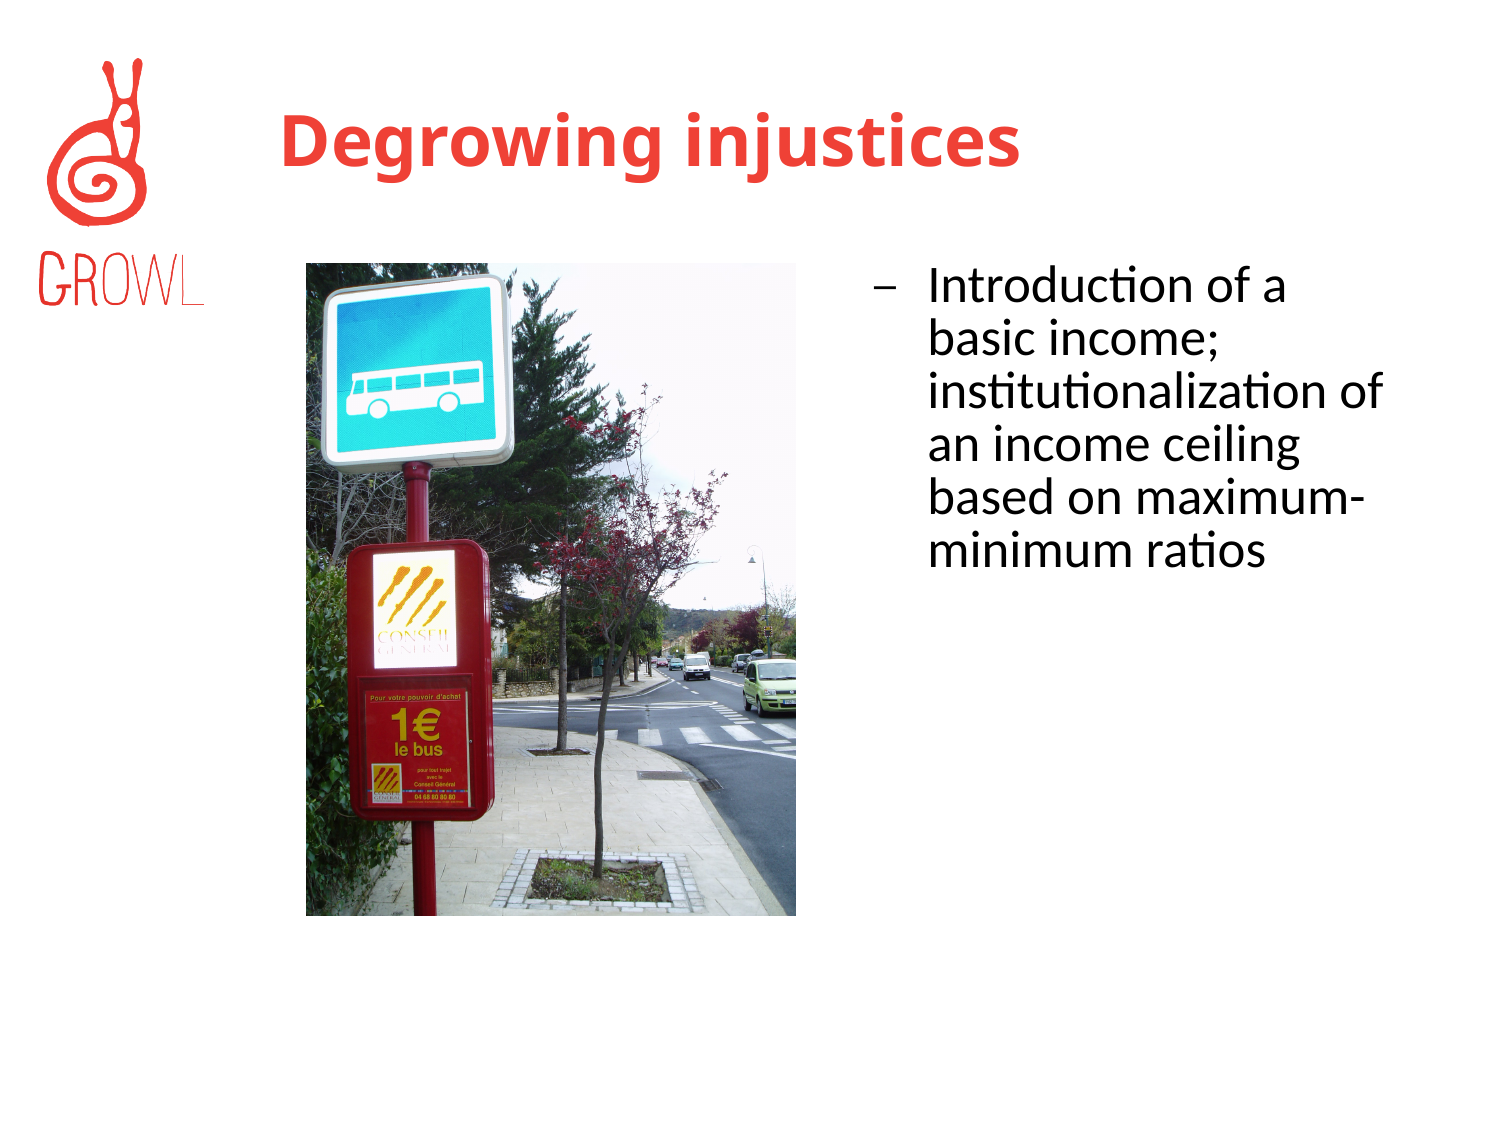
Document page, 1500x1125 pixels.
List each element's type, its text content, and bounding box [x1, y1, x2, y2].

picture [306, 263, 796, 916]
list Introduction of a basic income; institutionalization of an income ceiling based on maximum-minimum ratios [850, 263, 1396, 916]
picture [39, 58, 204, 306]
title Degrowing injustices [278, 44, 1425, 233]
